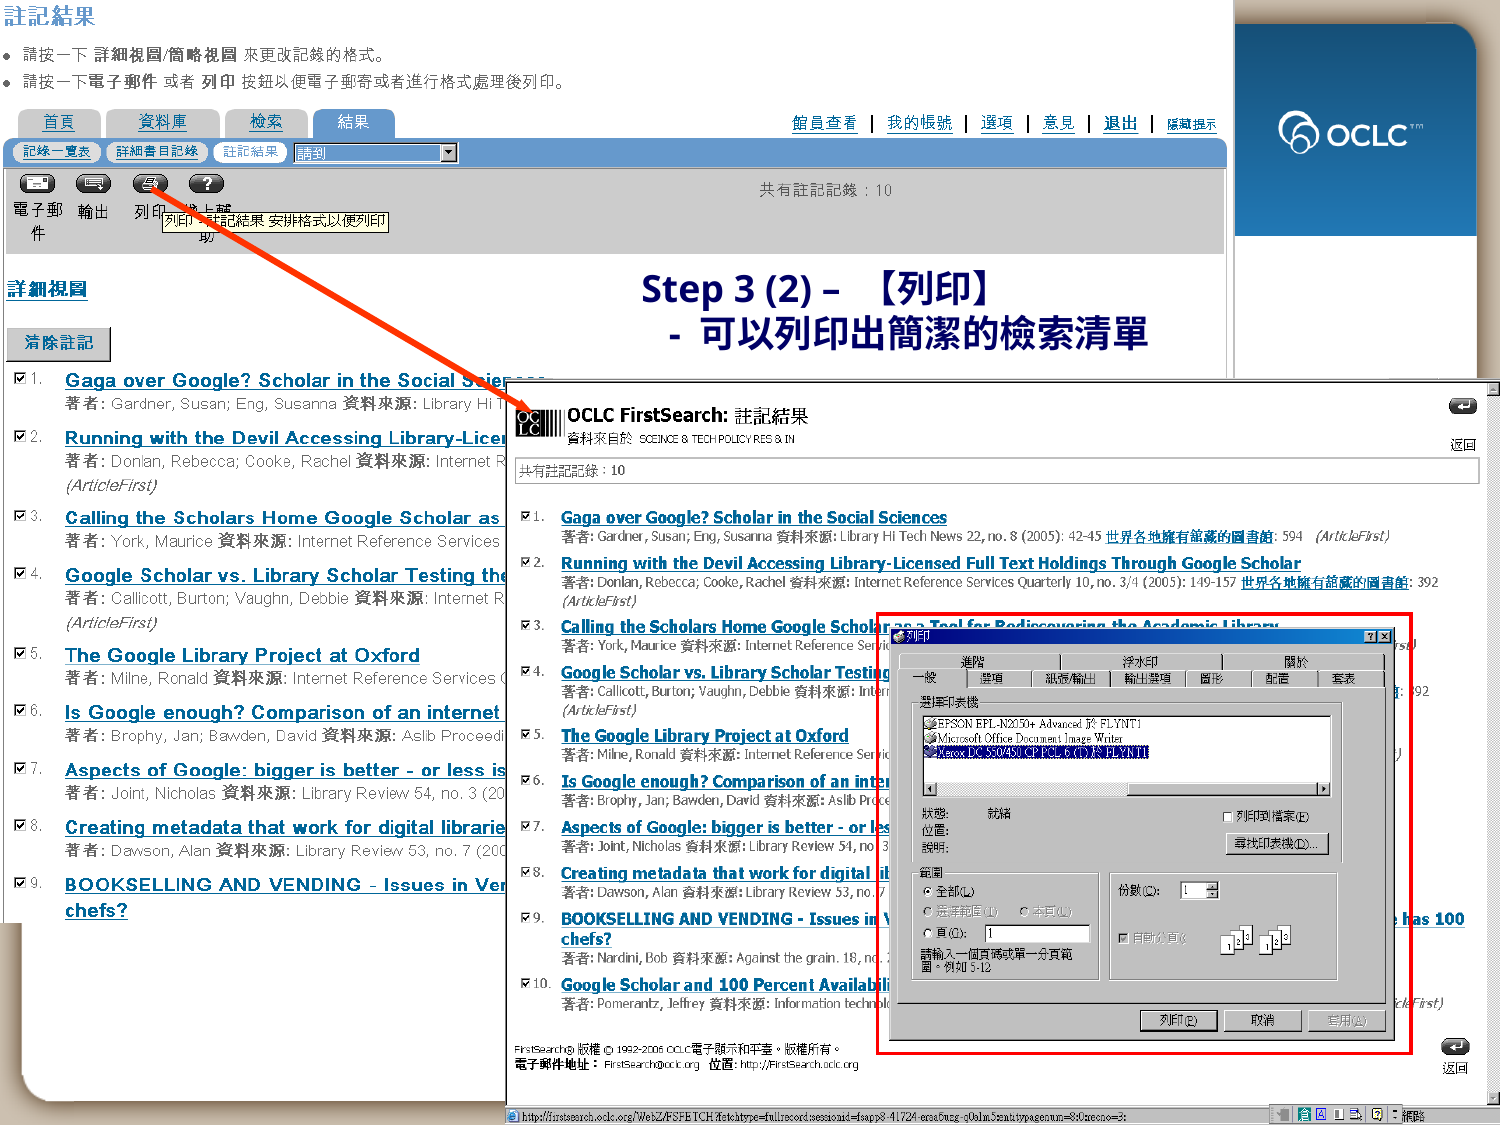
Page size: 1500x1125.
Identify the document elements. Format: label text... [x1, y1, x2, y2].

picture [0, 0, 1500, 1125]
text_box Step 3 (2) – 【列印】 - 可以列印出簡潔的檢索清單 [626, 243, 1257, 378]
